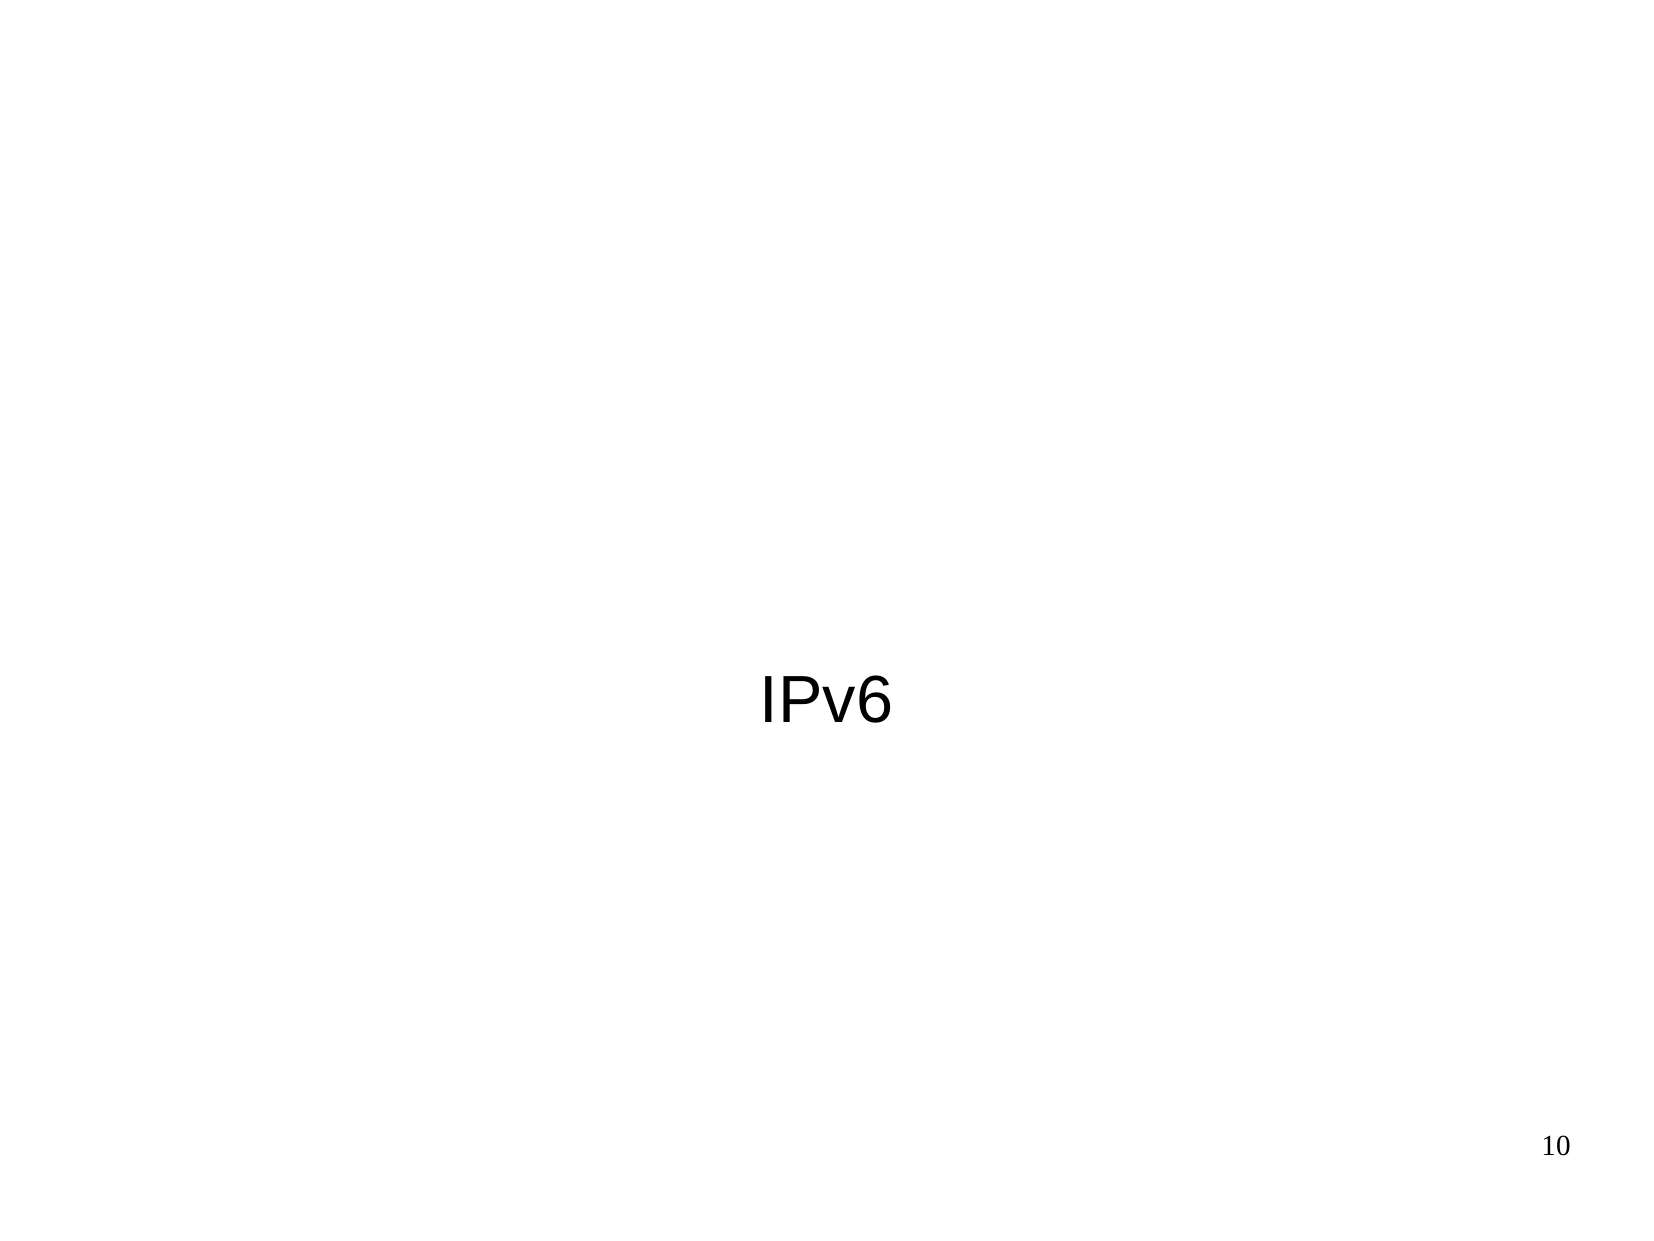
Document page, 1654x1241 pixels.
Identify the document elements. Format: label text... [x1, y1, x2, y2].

subtitle IPv6 [82, 290, 1571, 1109]
